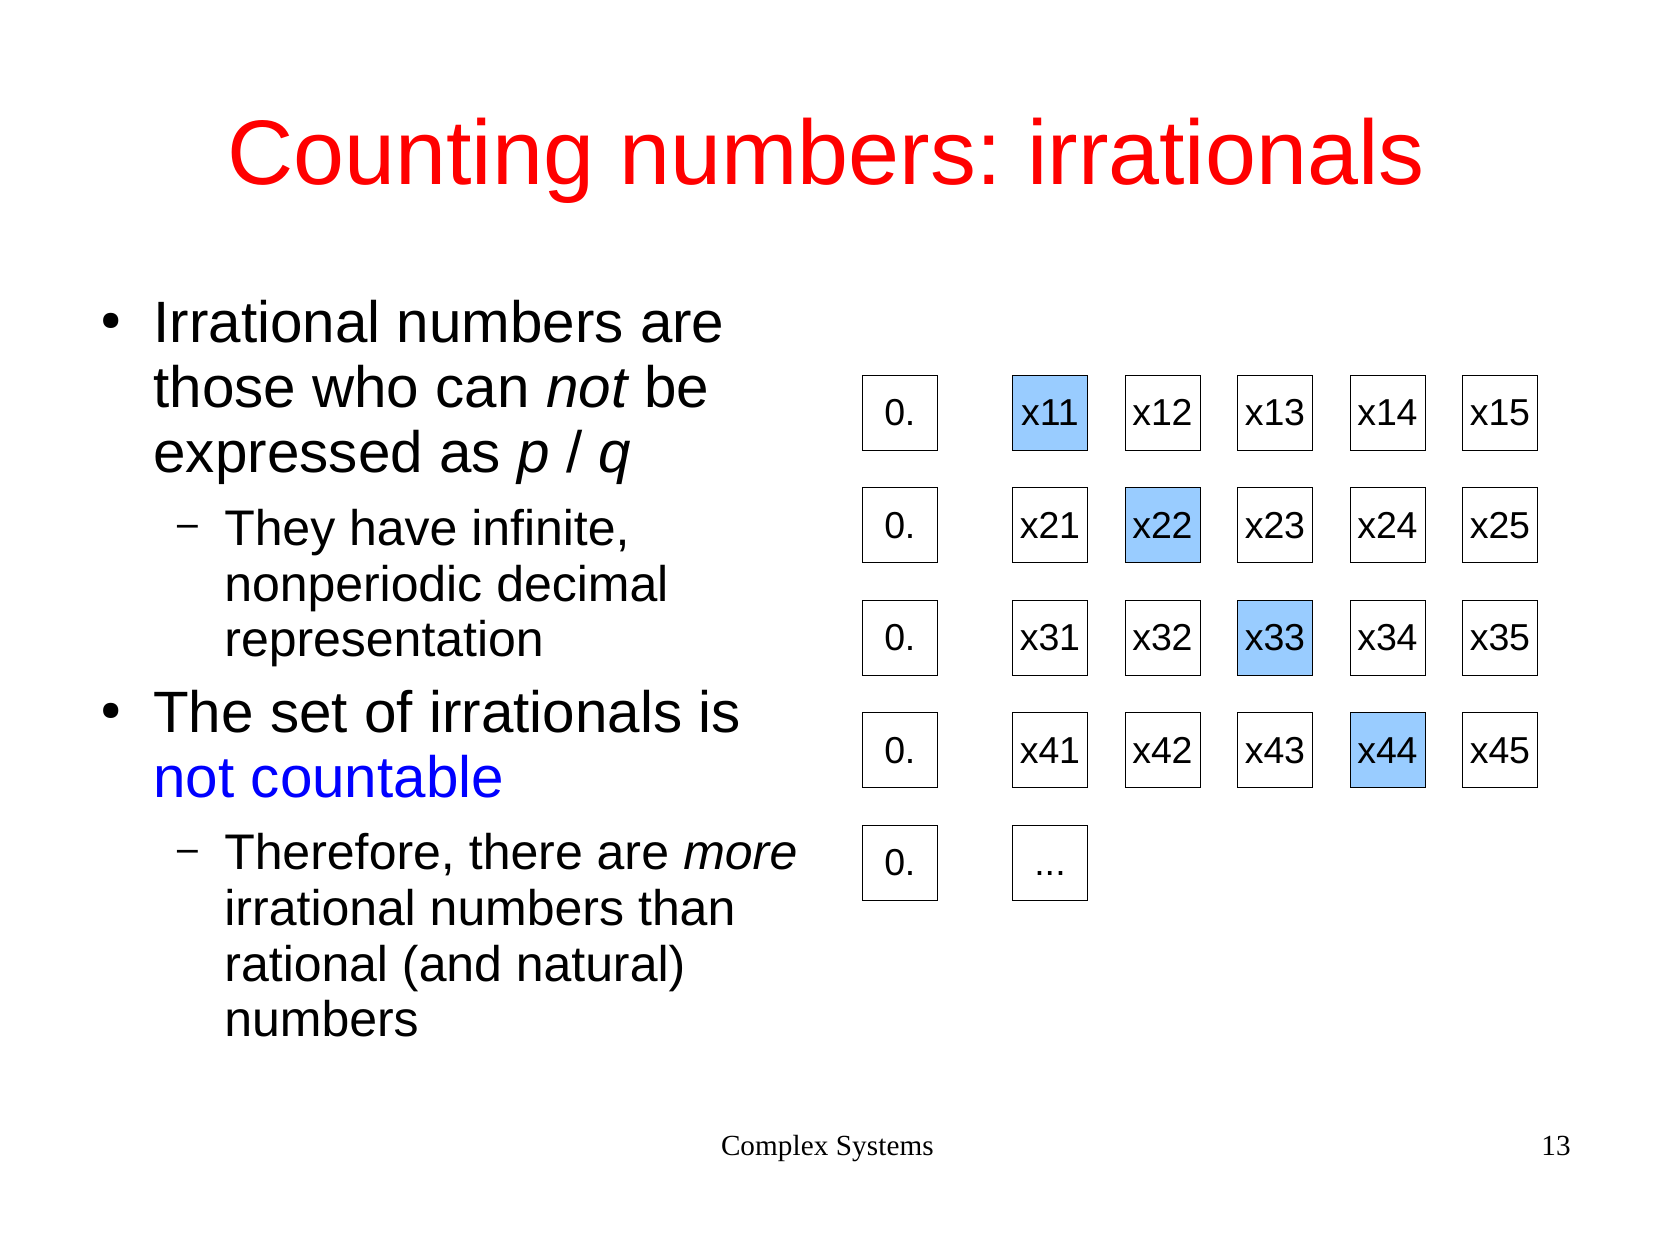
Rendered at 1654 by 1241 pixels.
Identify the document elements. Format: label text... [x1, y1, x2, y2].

text_box x24 [1350, 487, 1426, 563]
text_box x34 [1350, 600, 1426, 676]
text_box x41 [1012, 712, 1088, 788]
text_box x23 [1237, 487, 1313, 563]
text_box x11 [1012, 375, 1088, 451]
text_box x33 [1237, 600, 1313, 676]
text_box x31 [1012, 600, 1088, 676]
text_box 0. [862, 825, 938, 901]
text_box x43 [1237, 712, 1313, 788]
list Irrational numbers are those who can not be expressed as p / q They have infinite, nonperiodic decimal representation The set of irrationals is not countable Therefore, there are more irrational numbers than rational (and natural) numbers [82, 290, 809, 1109]
text_box x32 [1125, 600, 1201, 676]
text_box 0. [862, 600, 938, 676]
text_box x14 [1350, 375, 1426, 451]
text_box x42 [1125, 712, 1201, 788]
text_box x13 [1237, 375, 1313, 451]
text_box x22 [1125, 487, 1201, 563]
title Counting numbers: irrationals [82, 49, 1571, 257]
text_box x25 [1462, 487, 1538, 563]
text_box x15 [1462, 375, 1538, 451]
text_box 0. [862, 712, 938, 788]
text_box x45 [1462, 712, 1538, 788]
text_box ... [1012, 825, 1088, 901]
text_box x12 [1125, 375, 1201, 451]
text_box 0. [862, 375, 938, 451]
text_box x21 [1012, 487, 1088, 563]
text_box x44 [1350, 712, 1426, 788]
text_box x35 [1462, 600, 1538, 676]
text_box 0. [862, 487, 938, 563]
